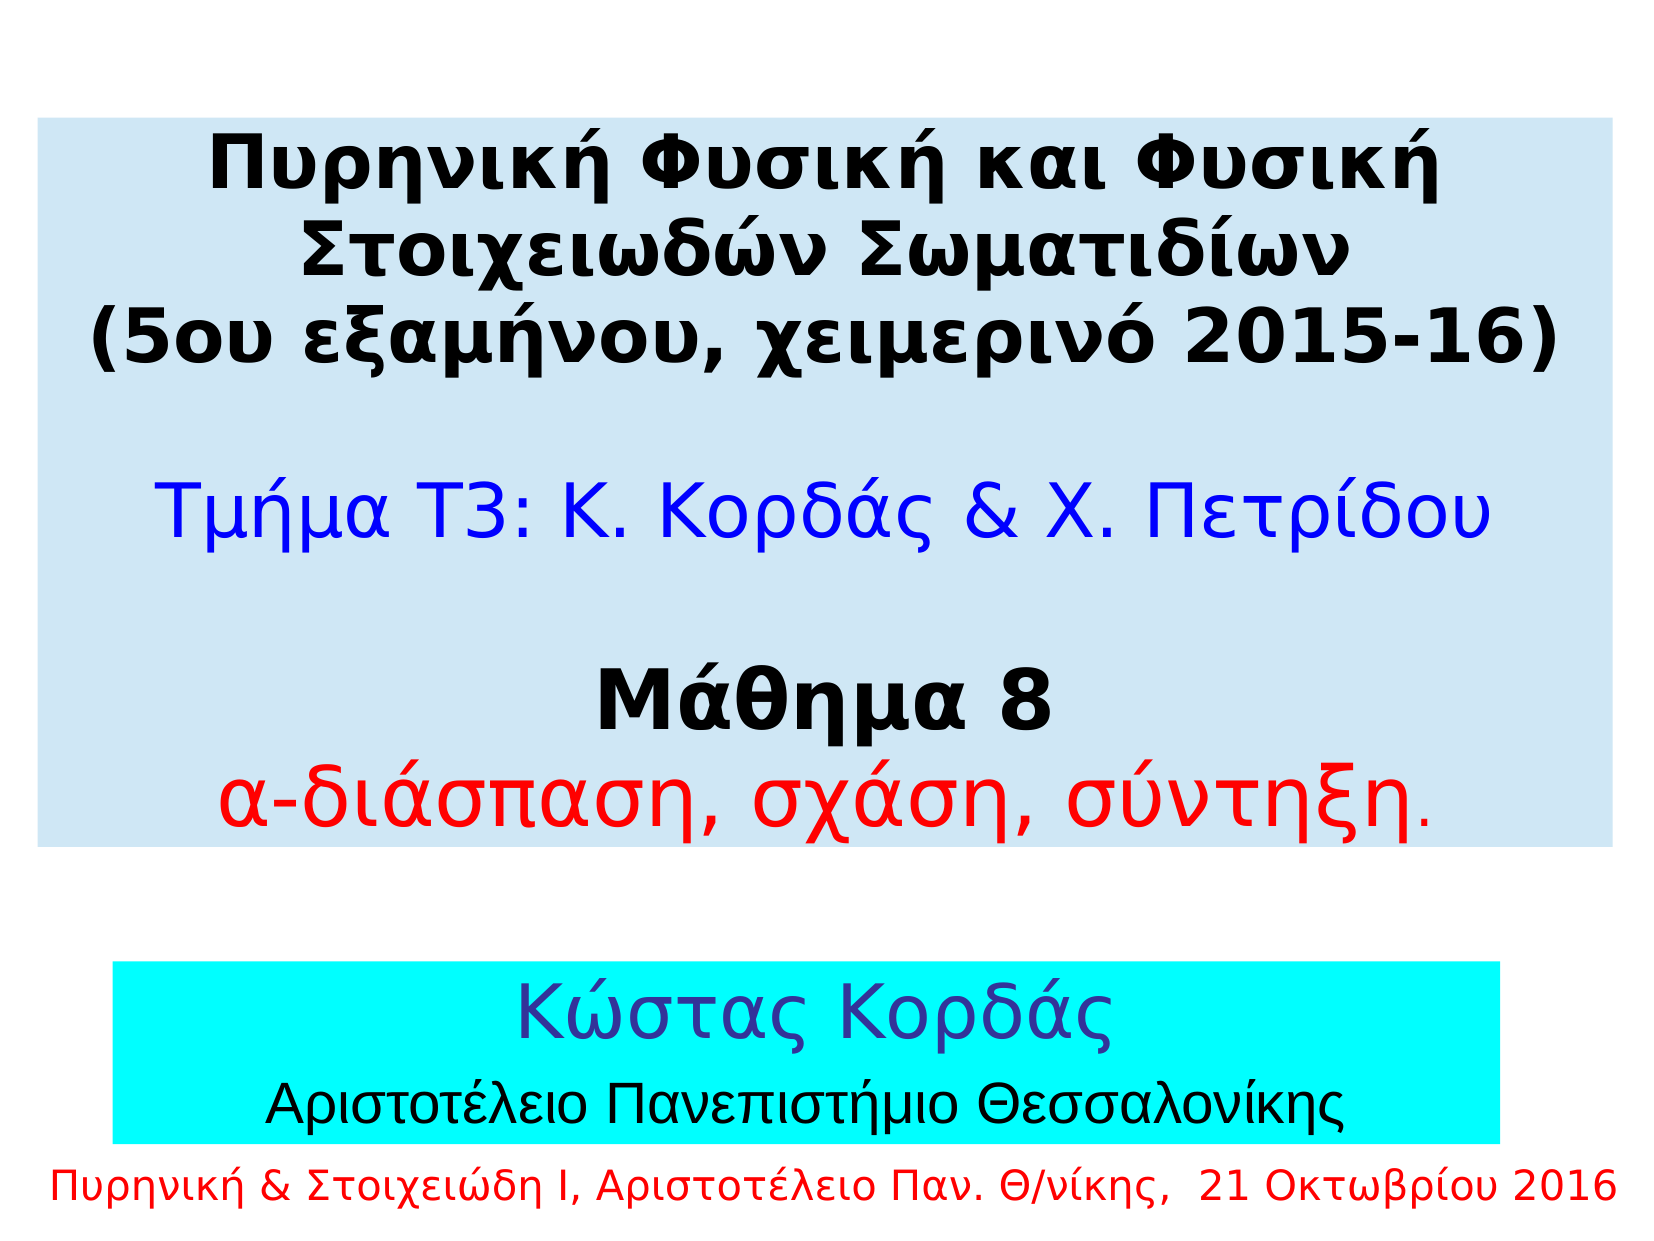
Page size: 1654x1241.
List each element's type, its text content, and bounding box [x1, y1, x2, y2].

title Πυρηνική Φυσική και Φυσική Στοιχειωδών Σωματιδίων (5ου εξαμήνου, χειμερινό 2015-16) Τμήμα T3: Κ. Κορδάς & Χ. Πετρίδου Μάθημα 8 α-διάσπαση, σχάση, σύντηξη. [37, 117, 1613, 847]
text_box Πυρηνική & Στοιχειώδη Ι, Αριστοτέλειο Παν. Θ/νίκης, 21 Οκτωβρίου 2016 [33, 1154, 1635, 1219]
text_box Κώστας Κορδάς Αριστοτέλειο Πανεπιστήμιο Θεσσαλονίκης [112, 961, 1501, 1145]
